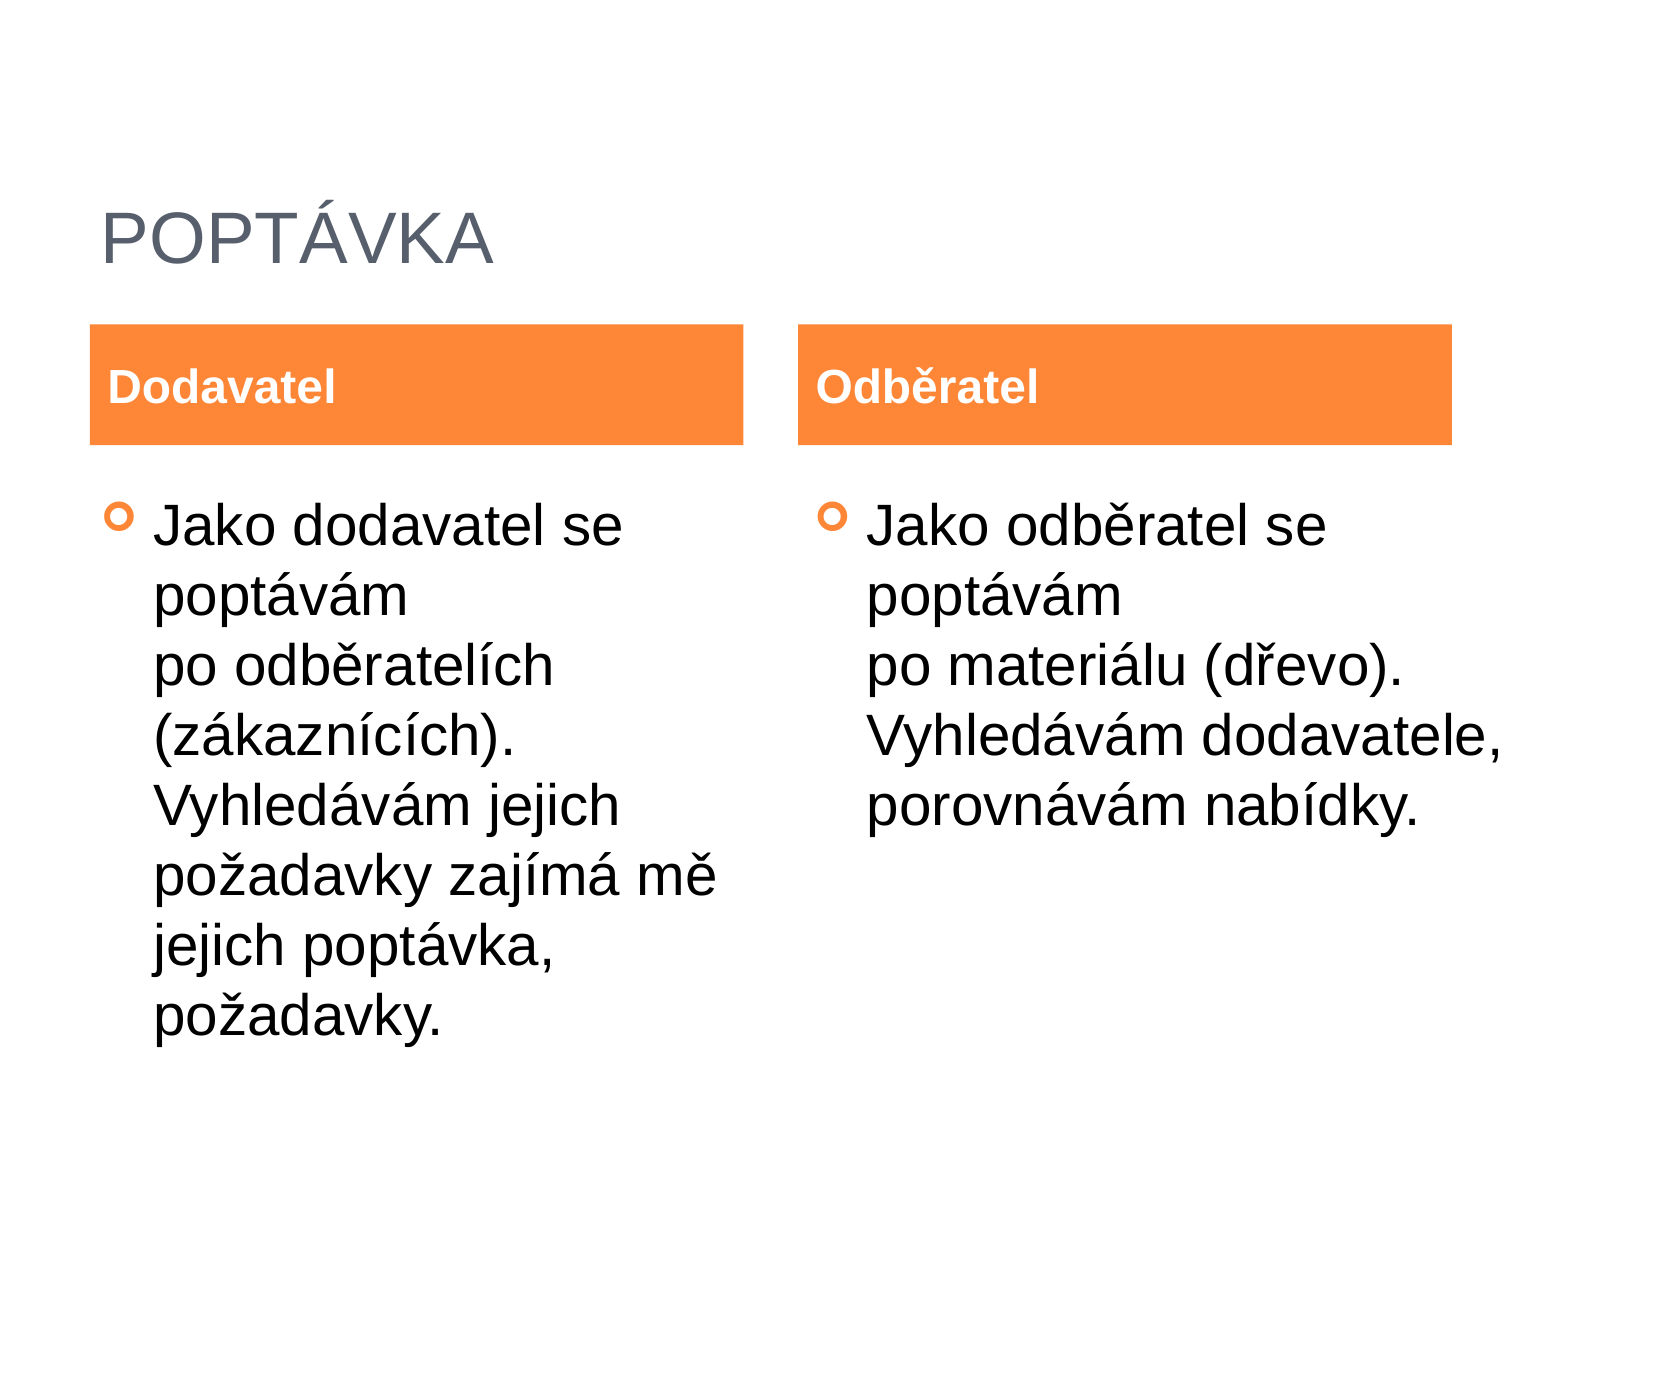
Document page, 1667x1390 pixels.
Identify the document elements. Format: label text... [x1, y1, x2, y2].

list Odběratel [798, 324, 1452, 446]
list Jako dodavatel se poptávám po odběratelích (zákaznících). Vyhledávám jejich požadavky zajímá mě jejich poptávka, požadavky. [83, 478, 750, 1267]
title POPTÁVKA [83, 55, 1459, 287]
list Jako odběratel se poptávám po materiálu (dřevo). Vyhledávám dodavatele, porovnávám nabídky. [796, 478, 1531, 1267]
list Dodavatel [89, 324, 744, 446]
